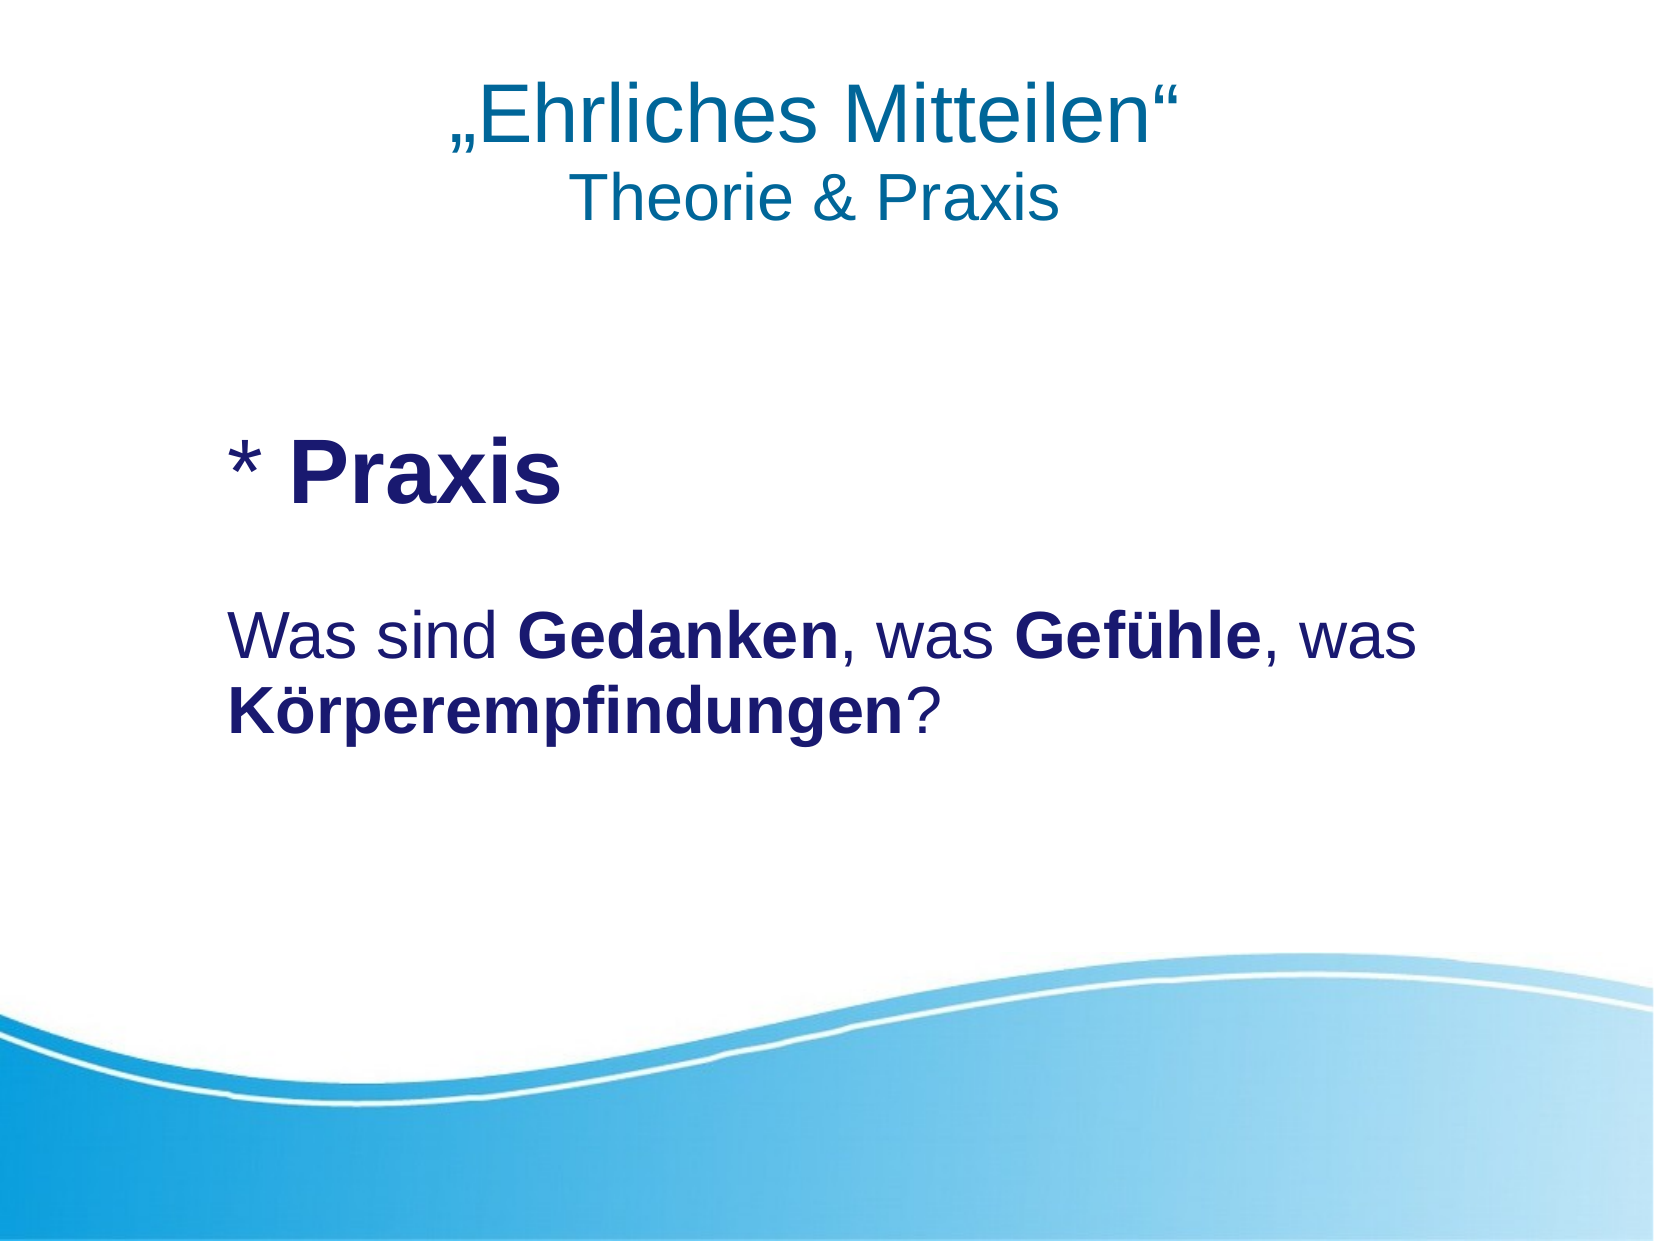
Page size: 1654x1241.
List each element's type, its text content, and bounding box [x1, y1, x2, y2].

title „Ehrliches Mitteilen“ Theorie & Praxis [70, 47, 1559, 255]
text_box * Praxis Was sind Gedanken, was Gefühle, was Körperempfindungen? [212, 413, 1607, 851]
picture [0, 952, 1654, 1241]
